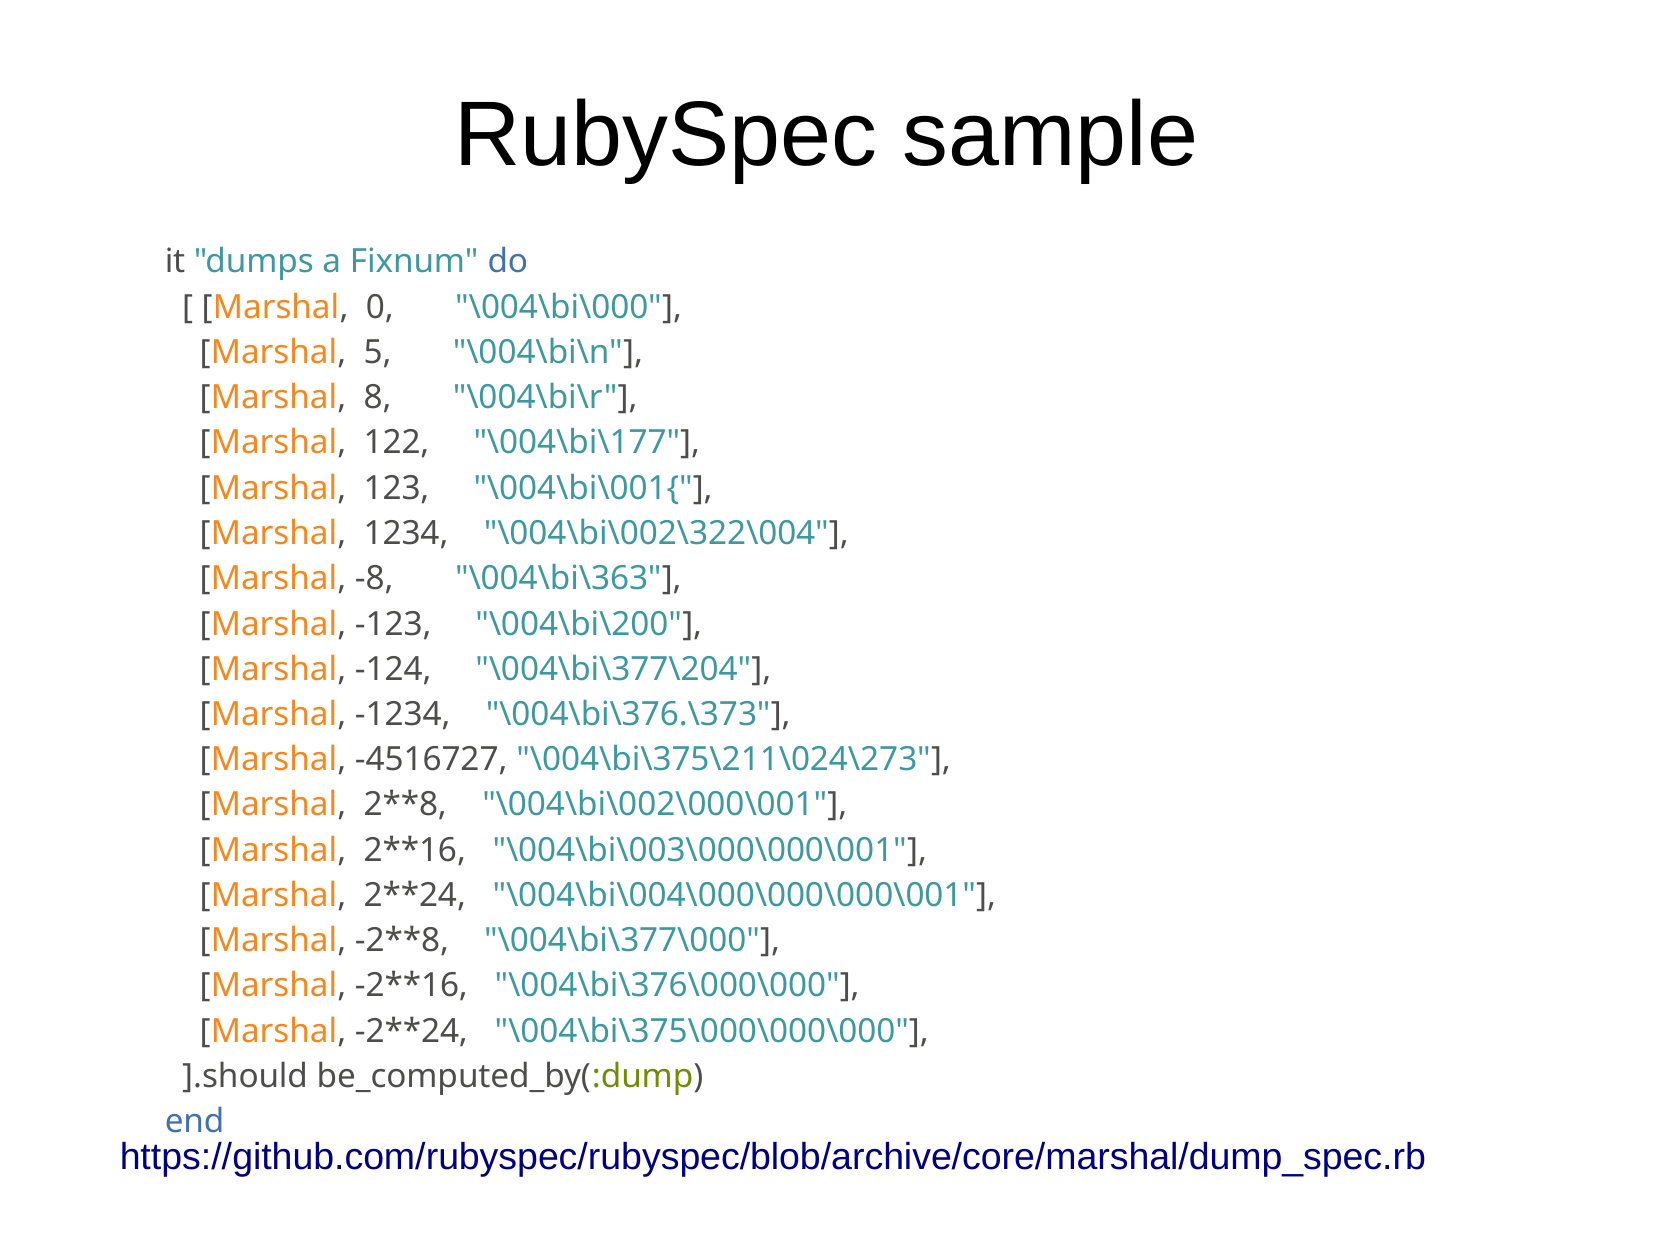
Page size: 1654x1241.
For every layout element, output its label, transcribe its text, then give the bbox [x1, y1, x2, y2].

text_box it "dumps a Fixnum" do [ [Marshal, 0, "\004\bi\000"], [Marshal, 5, "\004\bi\n"], [Marshal, 8, "\004\bi\r"], [Marshal, 122, "\004\bi\177"], [Marshal, 123, "\004\bi\001{"], [Marshal, 1234, "\004\bi\002\322\004"], [Marshal, -8, "\004\bi\363"], [Marshal, -123, "\004\bi\200"], [Marshal, -124, "\004\bi\377\204"], [Marshal, -1234, "\004\bi\376.\373"], [Marshal, -4516727, "\004\bi\375\211\024\273"], [Marshal, 2**8, "\004\bi\002\000\001"], [Marshal, 2**16, "\004\bi\003\000\000\001"], [Marshal, 2**24, "\004\bi\004\000\000\000\001"], [Marshal, -2**8, "\004\bi\377\000"], [Marshal, -2**16, "\004\bi\376\000\000"], [Marshal, -2**24, "\004\bi\375\000\000\000"], ].should be_computed_by(:dump) end [150, 230, 1471, 1081]
title RubySpec sample [82, 30, 1571, 238]
text_box https://github.com/rubyspec/rubyspec/blob/archive/core/marshal/dump_spec.rb [105, 1128, 1442, 1186]
